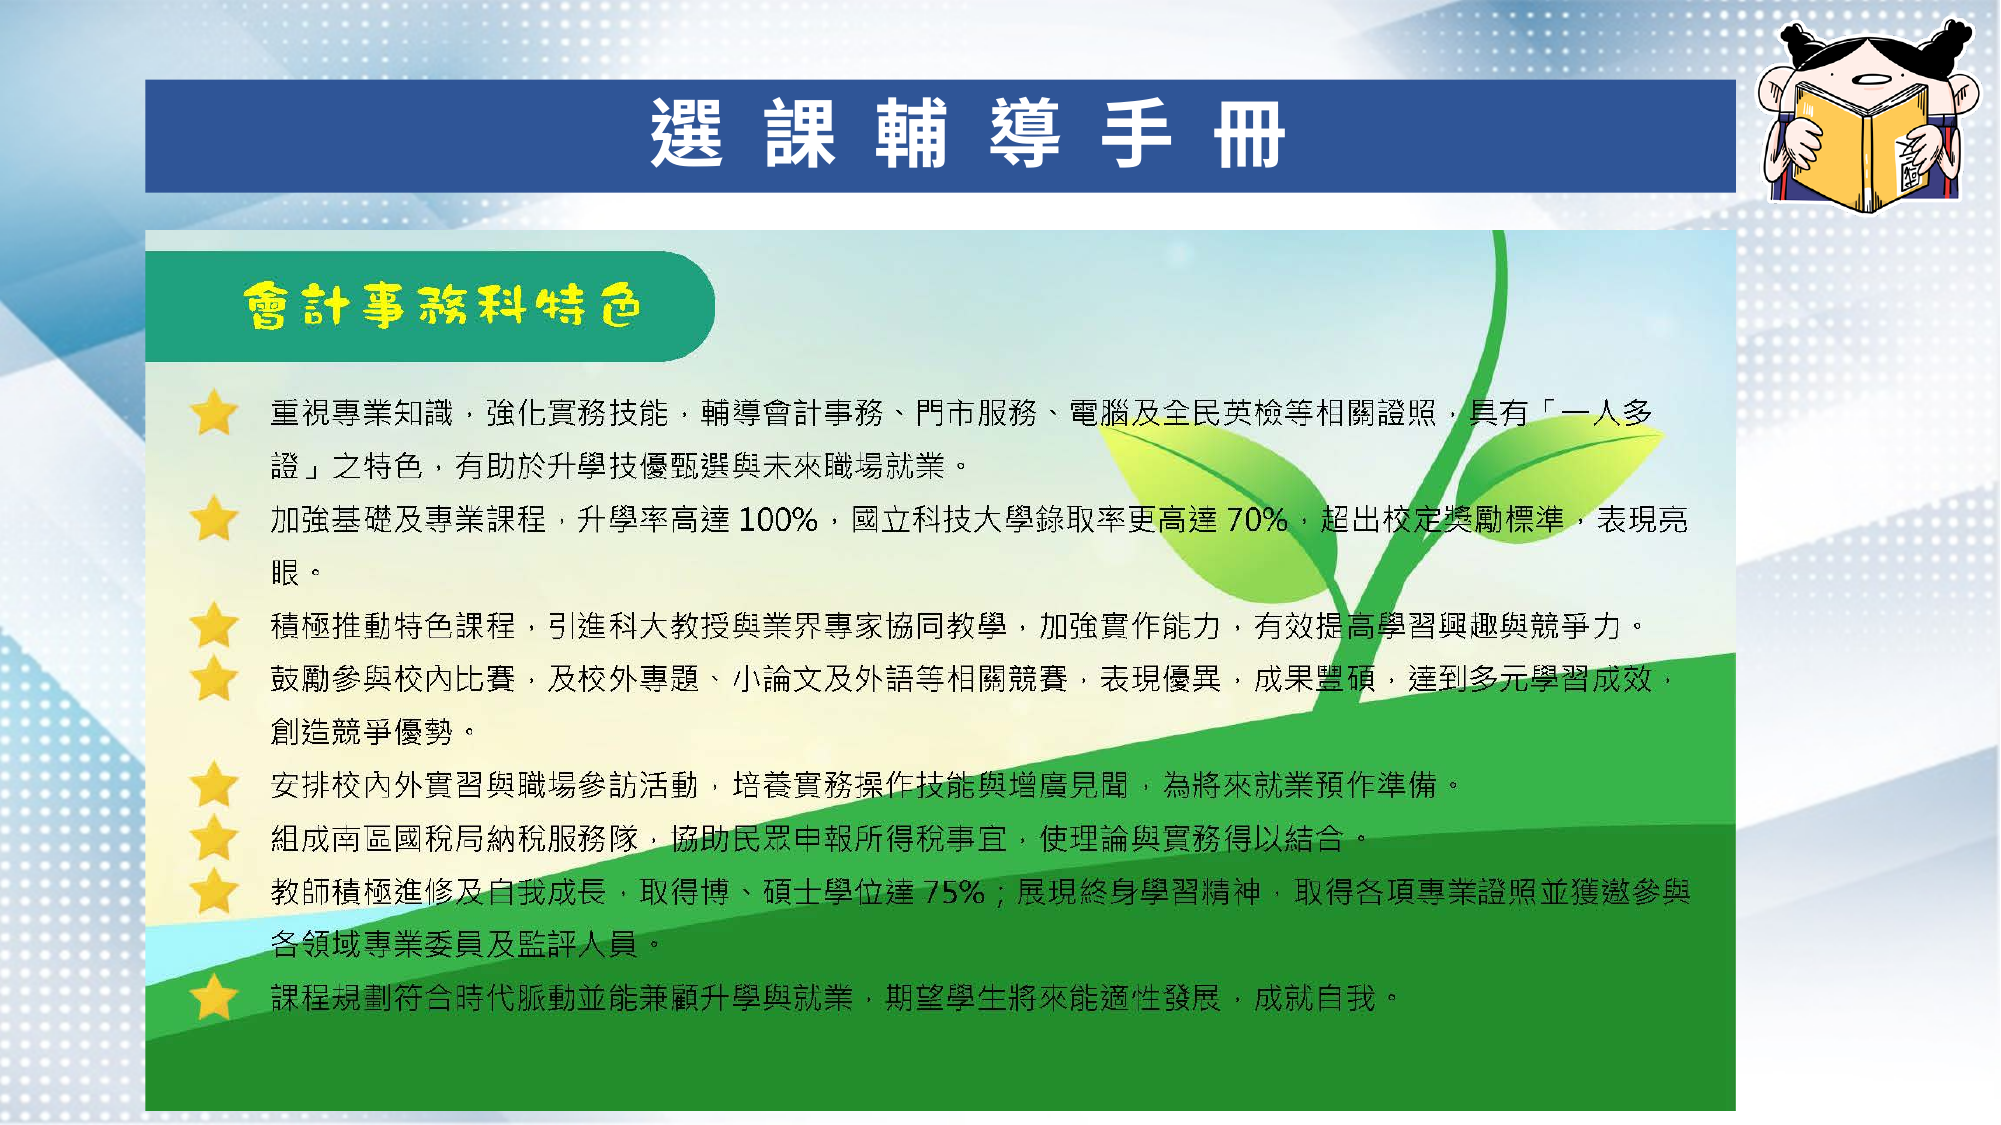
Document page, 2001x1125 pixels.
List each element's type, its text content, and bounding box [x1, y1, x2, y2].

text_box 選 課 輔 導 手 冊 [145, 79, 1736, 193]
picture [0, 0, 2000, 1125]
